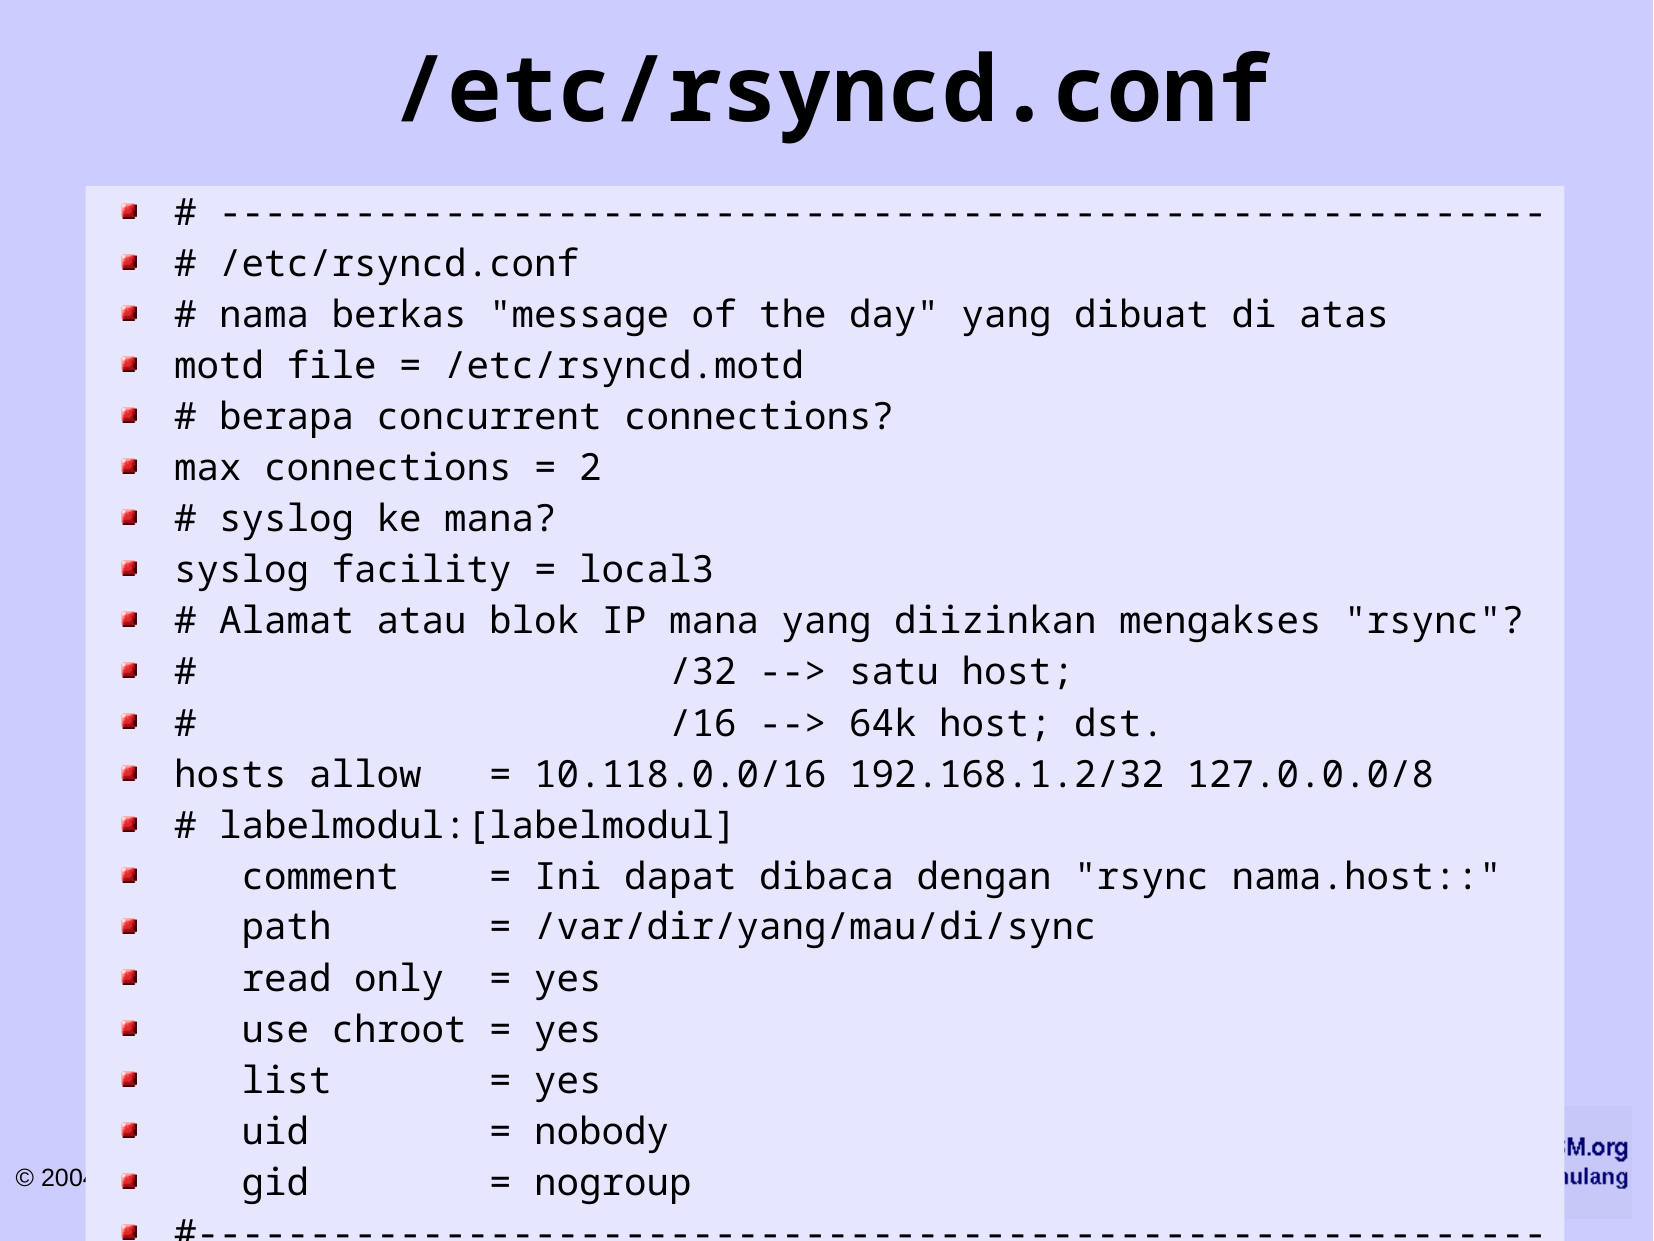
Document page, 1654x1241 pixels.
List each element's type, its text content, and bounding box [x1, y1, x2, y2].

title /etc/rsyncd.conf [40, 31, 1625, 142]
picture [1565, 1106, 1632, 1219]
picture [121, 1173, 137, 1189]
list # ----------------------------------------------------------- # /etc/rsyncd.conf # nama berkas "message of the day" yang dibuat di atas motd file = /etc/rsyncd.motd # berapa concurrent connections? max connections = 2 # syslog ke mana? syslog facility = local3 # Alamat atau blok IP mana yang diizinkan mengakses "rsync"? # /32 --> satu host; # /16 --> 64k host; dst. hosts allow = 10.118.0.0/16 192.168.1.2/32 127.0.0.0/8 # labelmodul:[labelmodul] comment = Ini dapat dibaca dengan "rsync nama.host::" path = /var/dir/yang/mau/di/sync read only = yes use chroot = yes list = yes uid = nobody gid = nogroup #------------------------------------------------------------- [85, 185, 1565, 1131]
picture [121, 1224, 137, 1240]
picture [121, 1131, 137, 1138]
